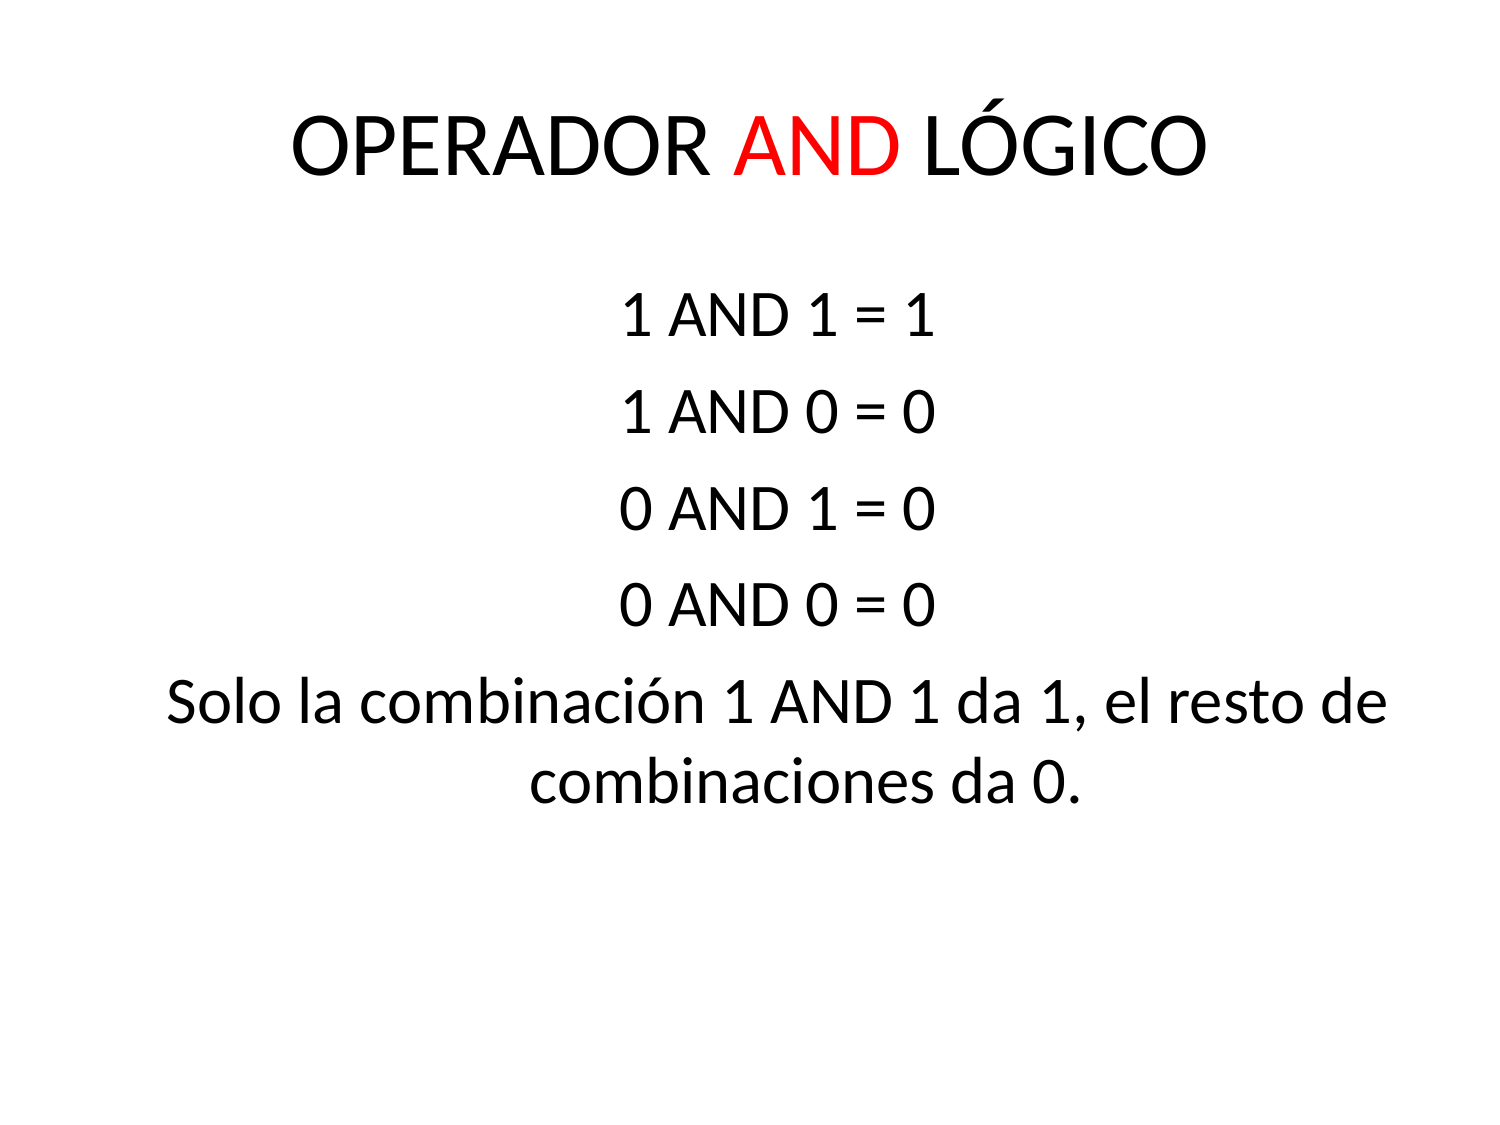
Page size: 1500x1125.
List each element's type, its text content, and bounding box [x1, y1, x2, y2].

title OPERADOR AND LÓGICO [75, 45, 1426, 233]
list 1 AND 1 = 1 1 AND 0 = 0 0 AND 1 = 0 0 AND 0 = 0 Solo la combinación 1 AND 1 da 1, el resto de combinaciones da 0. [75, 262, 1426, 1005]
